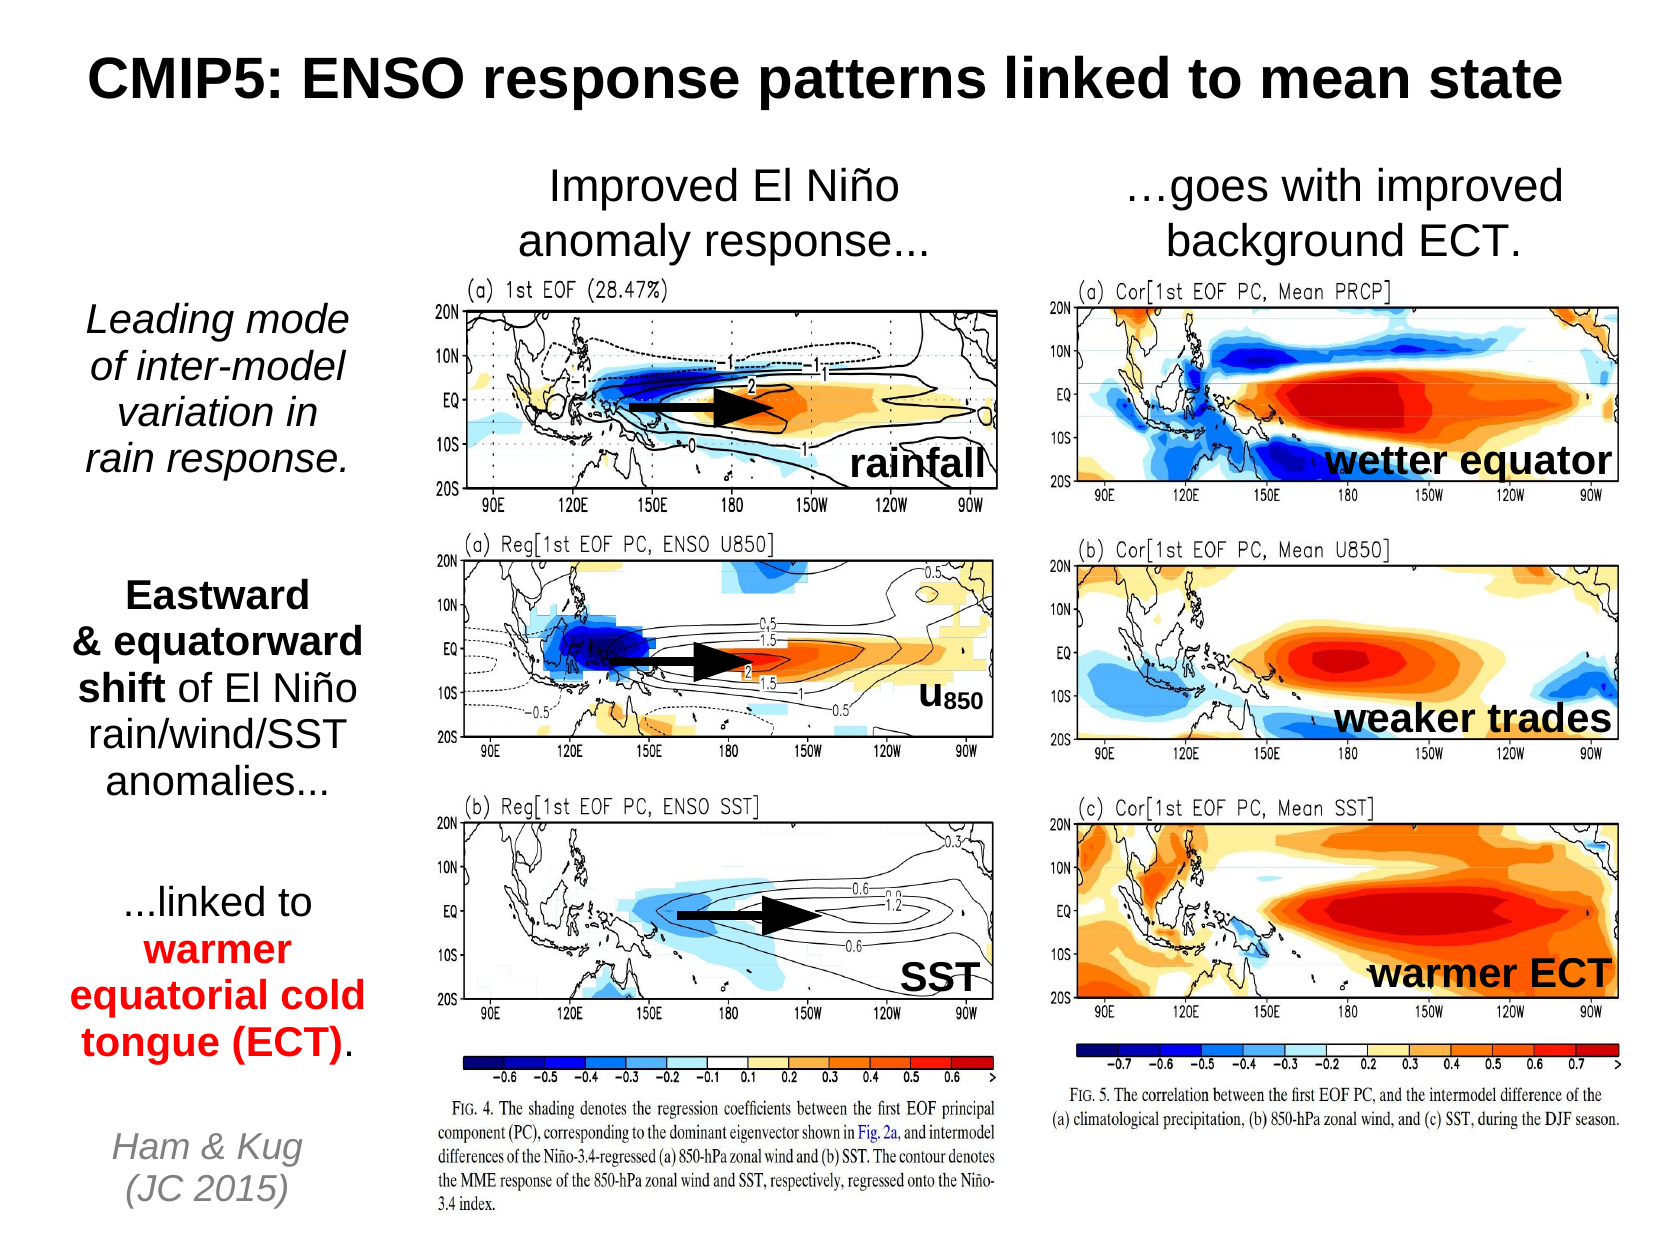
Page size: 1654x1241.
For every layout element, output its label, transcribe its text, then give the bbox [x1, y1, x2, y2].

text_box u850 [665, 665, 985, 716]
text_box Ham & Kug (JC 2015) [46, 1119, 369, 1224]
picture [431, 274, 1000, 516]
text_box SST [662, 949, 981, 1001]
text_box warmer ECT [1217, 945, 1613, 996]
text_box weaker trades [1217, 691, 1613, 742]
text_box Eastward & equatorward shift of El Niño rain/wind/SST anomalies... [29, 565, 406, 805]
text_box wetter equator [1217, 432, 1613, 483]
text_box …goes with improved background ECT. [1066, 155, 1623, 266]
picture [1044, 275, 1624, 1137]
text_box Improved El Niño anomaly response... [424, 155, 1025, 266]
text_box CMIP5: ENSO response patterns linked to mean state [18, 30, 1635, 111]
text_box ...linked to warmer equatorial cold tongue (ECT). [29, 872, 406, 980]
picture [431, 526, 1000, 1215]
text_box rainfall [667, 436, 987, 487]
text_box Leading mode of inter-model variation in rain response. [29, 289, 406, 497]
